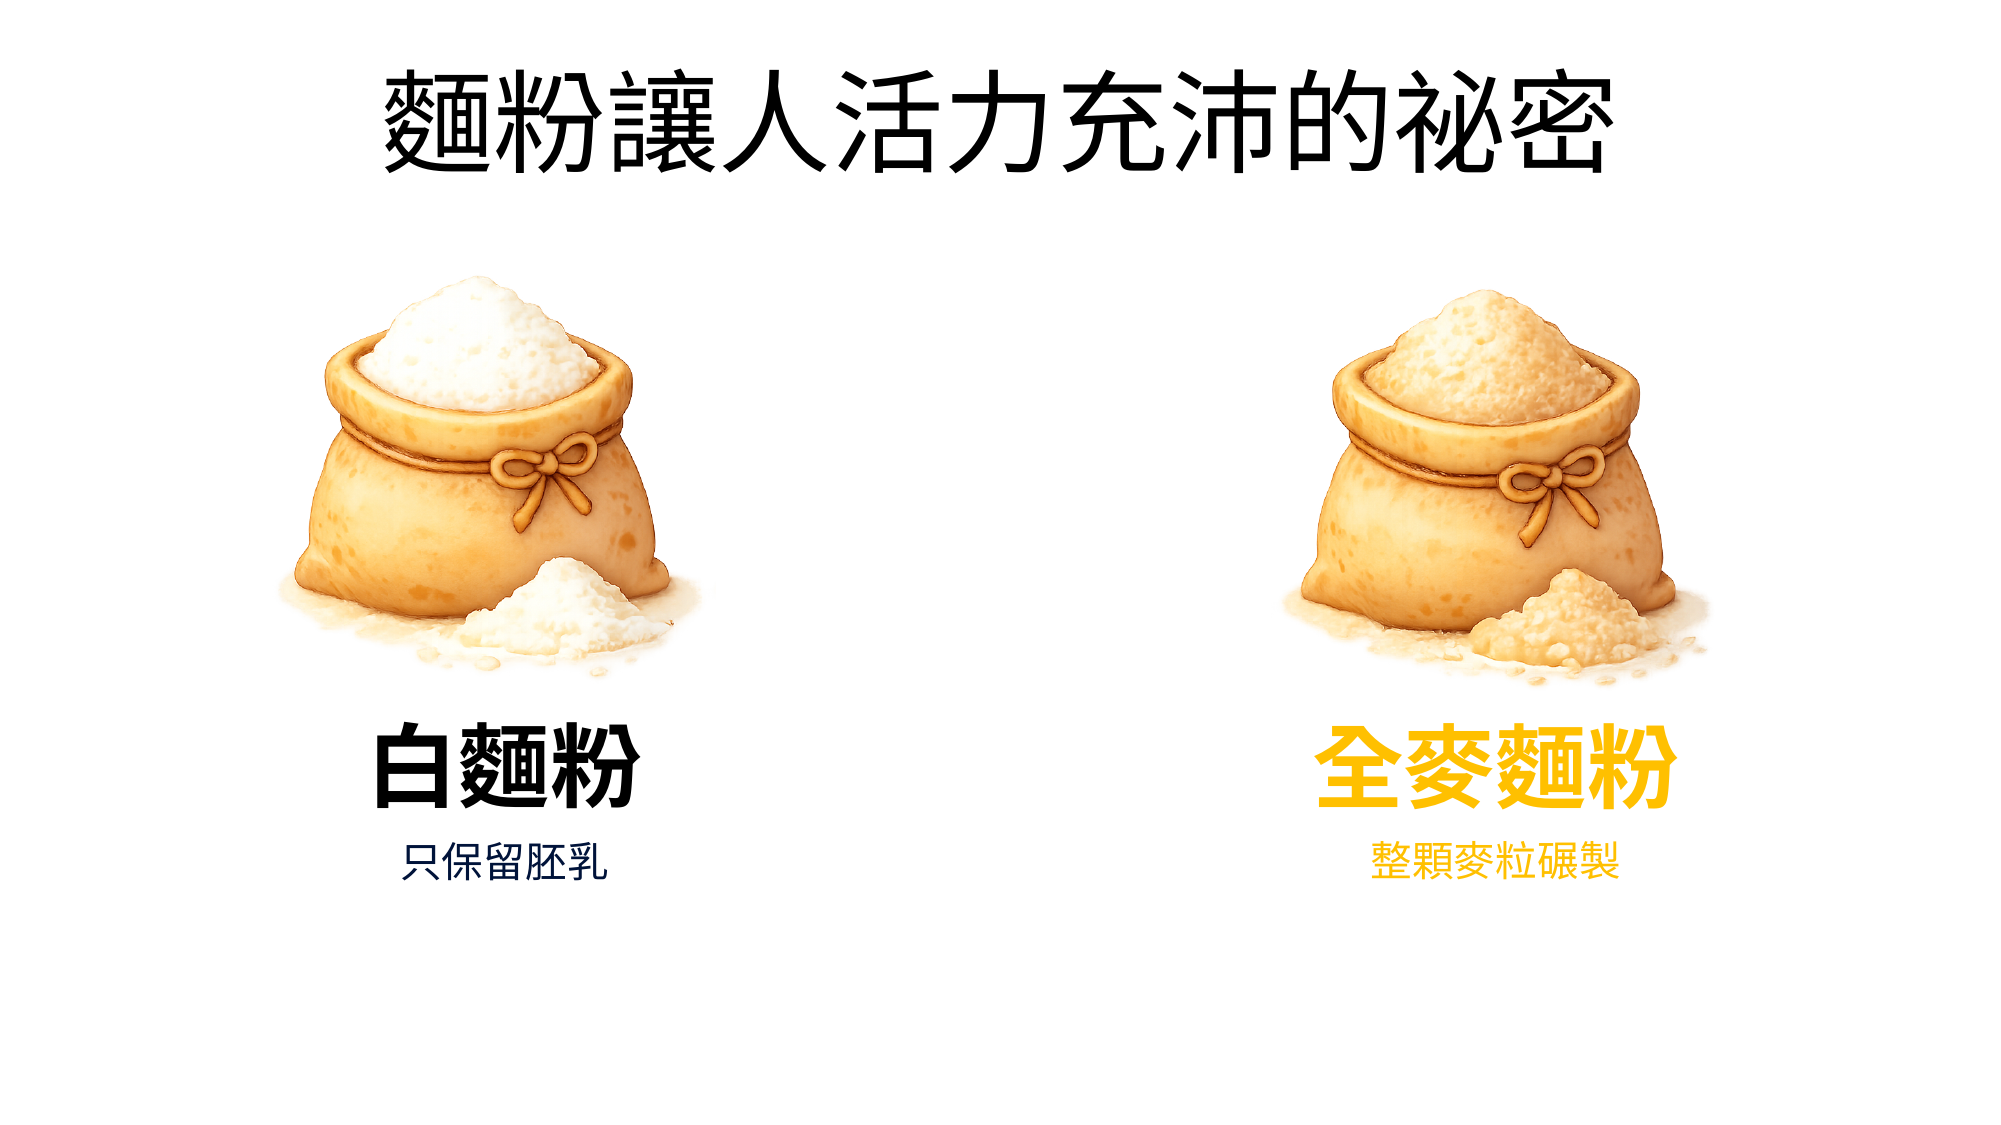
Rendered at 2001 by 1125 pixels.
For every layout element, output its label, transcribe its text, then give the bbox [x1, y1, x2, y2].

picture [267, 244, 716, 702]
picture [1271, 277, 1720, 734]
text_box 白麵粉 [242, 701, 767, 828]
text_box 全麥麵粉 [1177, 702, 1815, 827]
text_box 只保留胚乳 [256, 828, 754, 895]
text_box 整顆麥粒碾製 [1158, 827, 1833, 893]
title 麵粉讓人活力充沛的祕密 [137, 59, 1863, 278]
